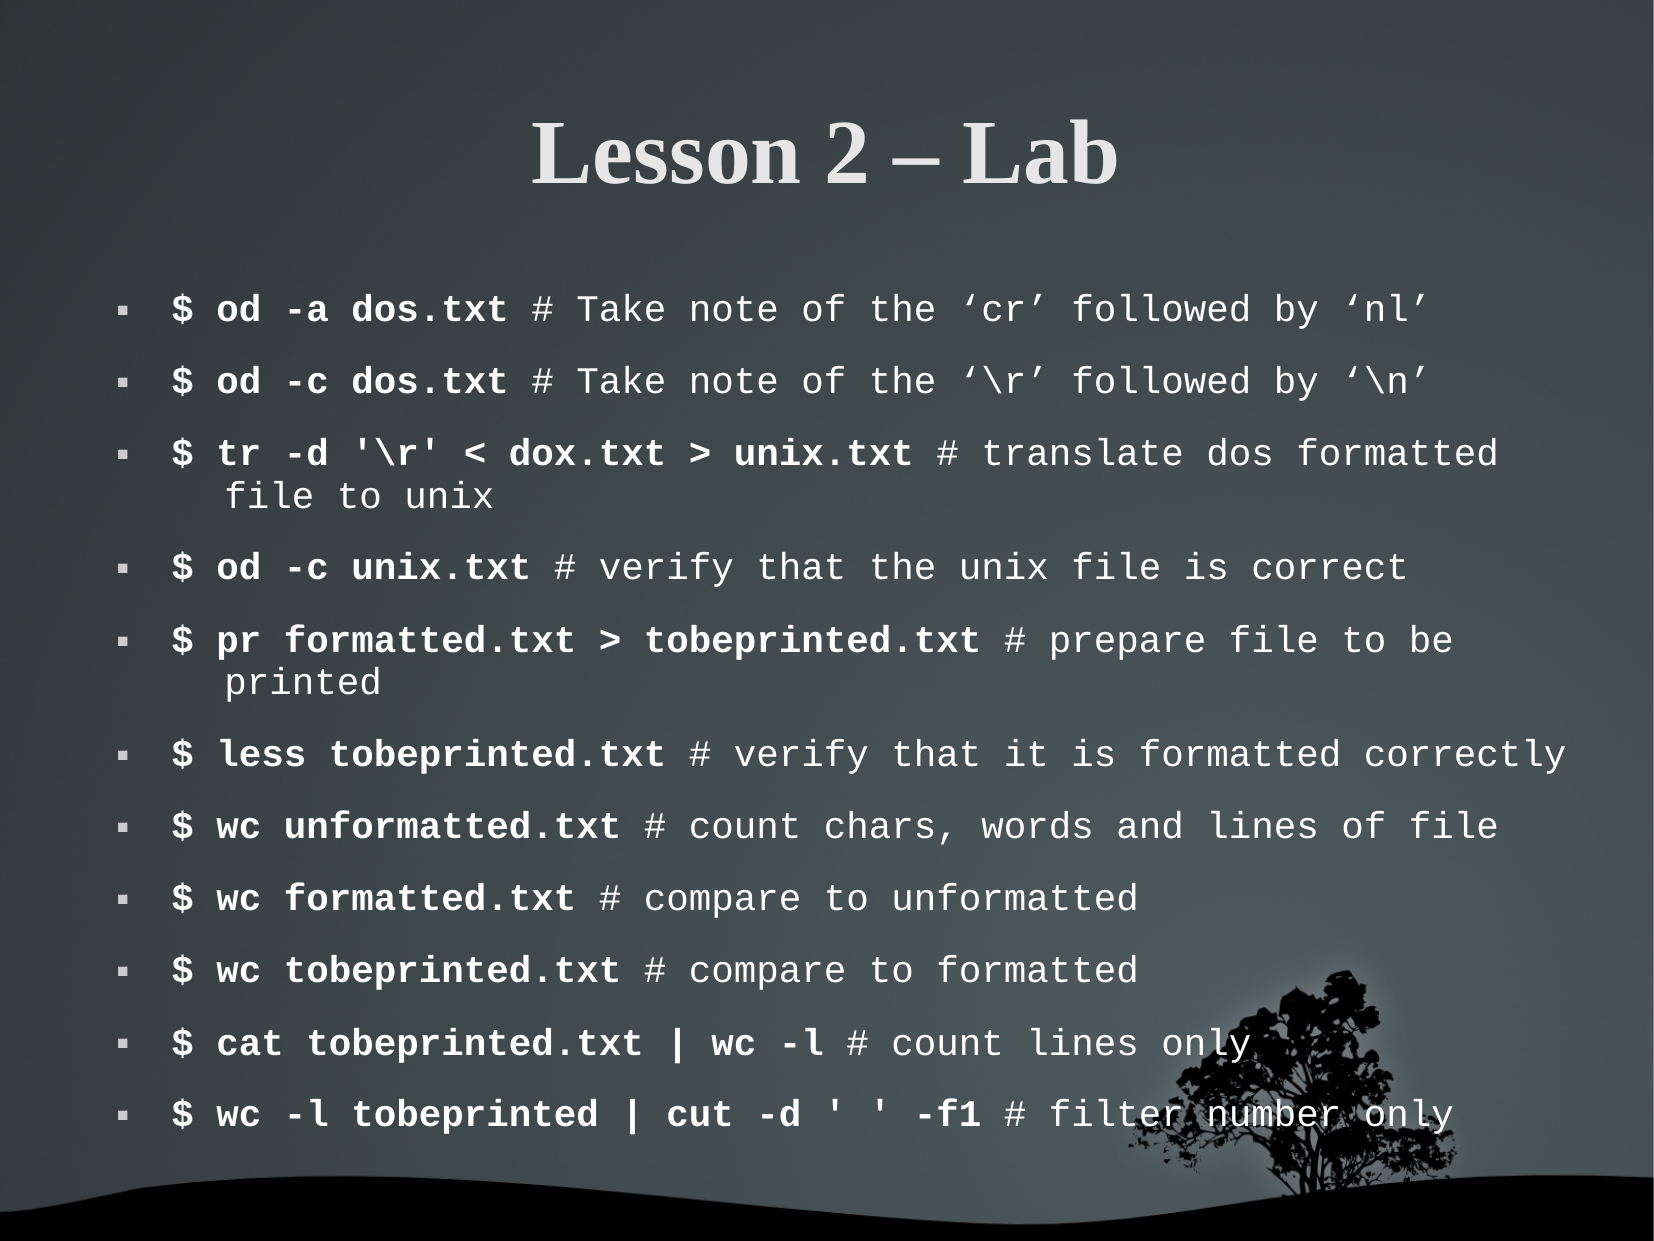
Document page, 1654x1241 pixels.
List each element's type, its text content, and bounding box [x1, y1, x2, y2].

title Lesson 2 – Lab [82, 49, 1571, 257]
list $ od -a dos.txt # Take note of the ‘cr’ followed by ‘nl’ $ od -c dos.txt # Take note of the ‘\r’ followed by ‘\n’ $ tr -d '\r' < dox.txt > unix.txt # translate dos formatted file to unix $ od -c unix.txt # verify that the unix file is correct $ pr formatted.txt > tobeprinted.txt # prepare file to be printed $ less tobeprinted.txt # verify that it is formatted correctly $ wc unformatted.txt # count chars, words and lines of file $ wc formatted.txt # compare to unformatted $ wc tobeprinted.txt # compare to formatted $ cat tobeprinted.txt | wc -l # count lines only $ wc -l tobeprinted | cut -d ' ' -f1 # filter number only [82, 290, 1571, 1139]
picture [0, 0, 1654, 1241]
